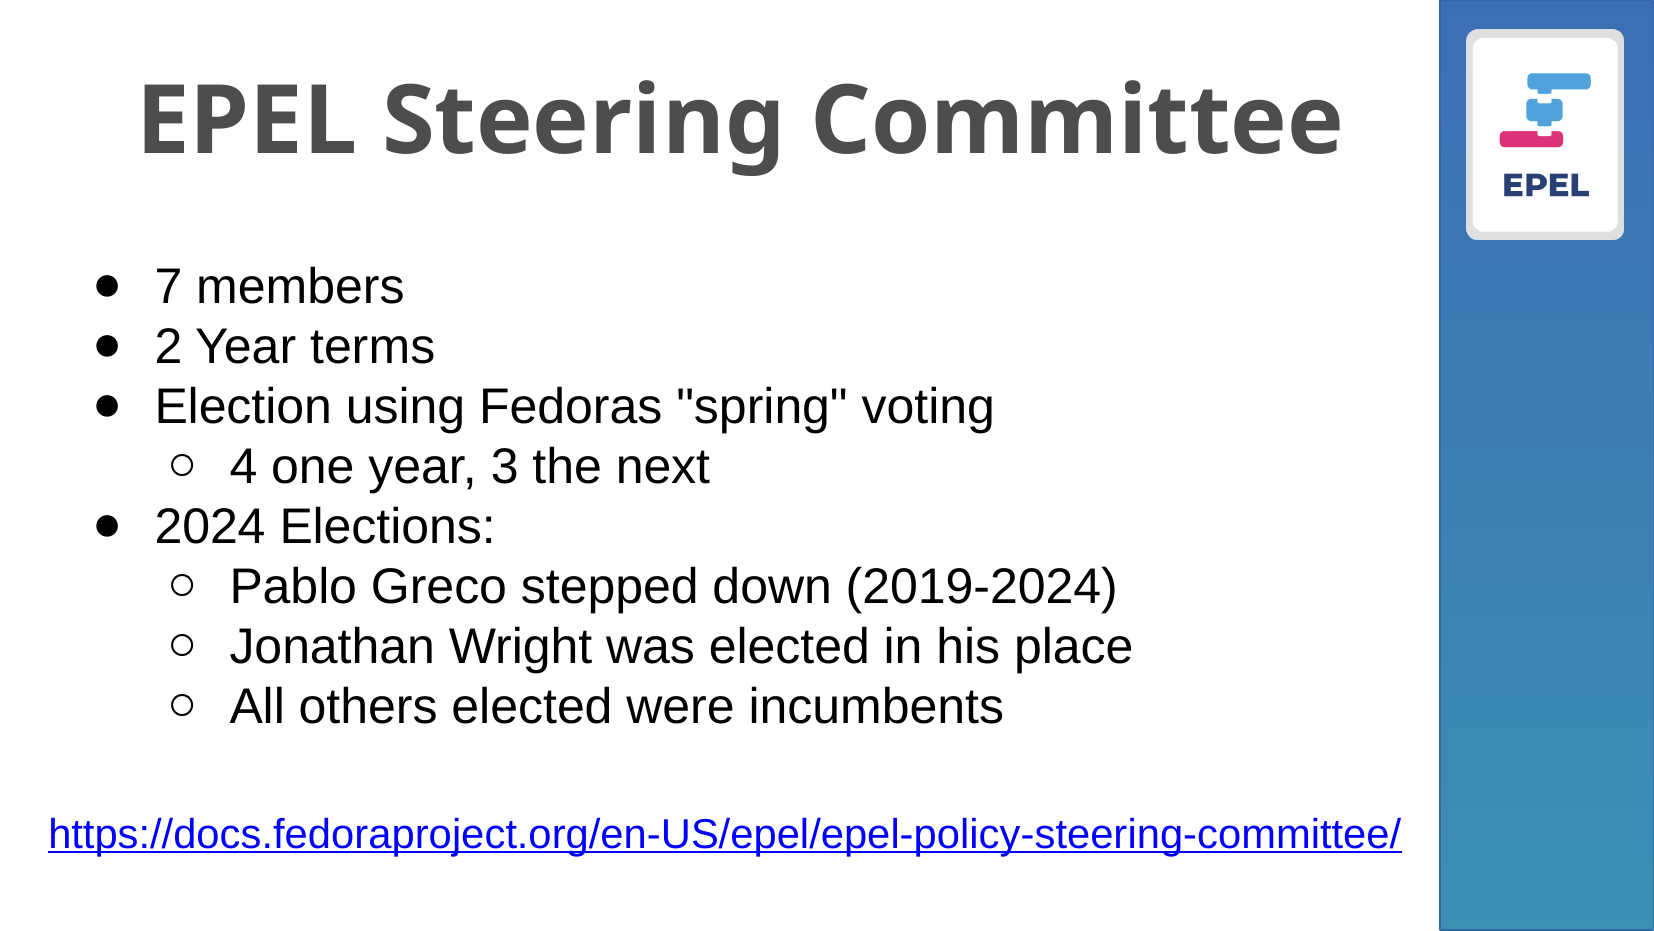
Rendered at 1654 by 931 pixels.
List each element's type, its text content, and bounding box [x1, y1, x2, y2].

text_box EPEL Steering Committee [82, 37, 1398, 193]
picture [1466, 29, 1624, 240]
text_box https://docs.fedoraproject.org/en-US/epel/epel-policy-steering-committee/ [33, 791, 1476, 873]
text_box 7 members 2 Year terms Election using Fedoras "spring" voting 4 one year, 3 the next 2024 Elections: Pablo Greco stepped down (2019-2024) Jonathan Wright was elected in his place All others elected were incumbents [64, 238, 1445, 757]
